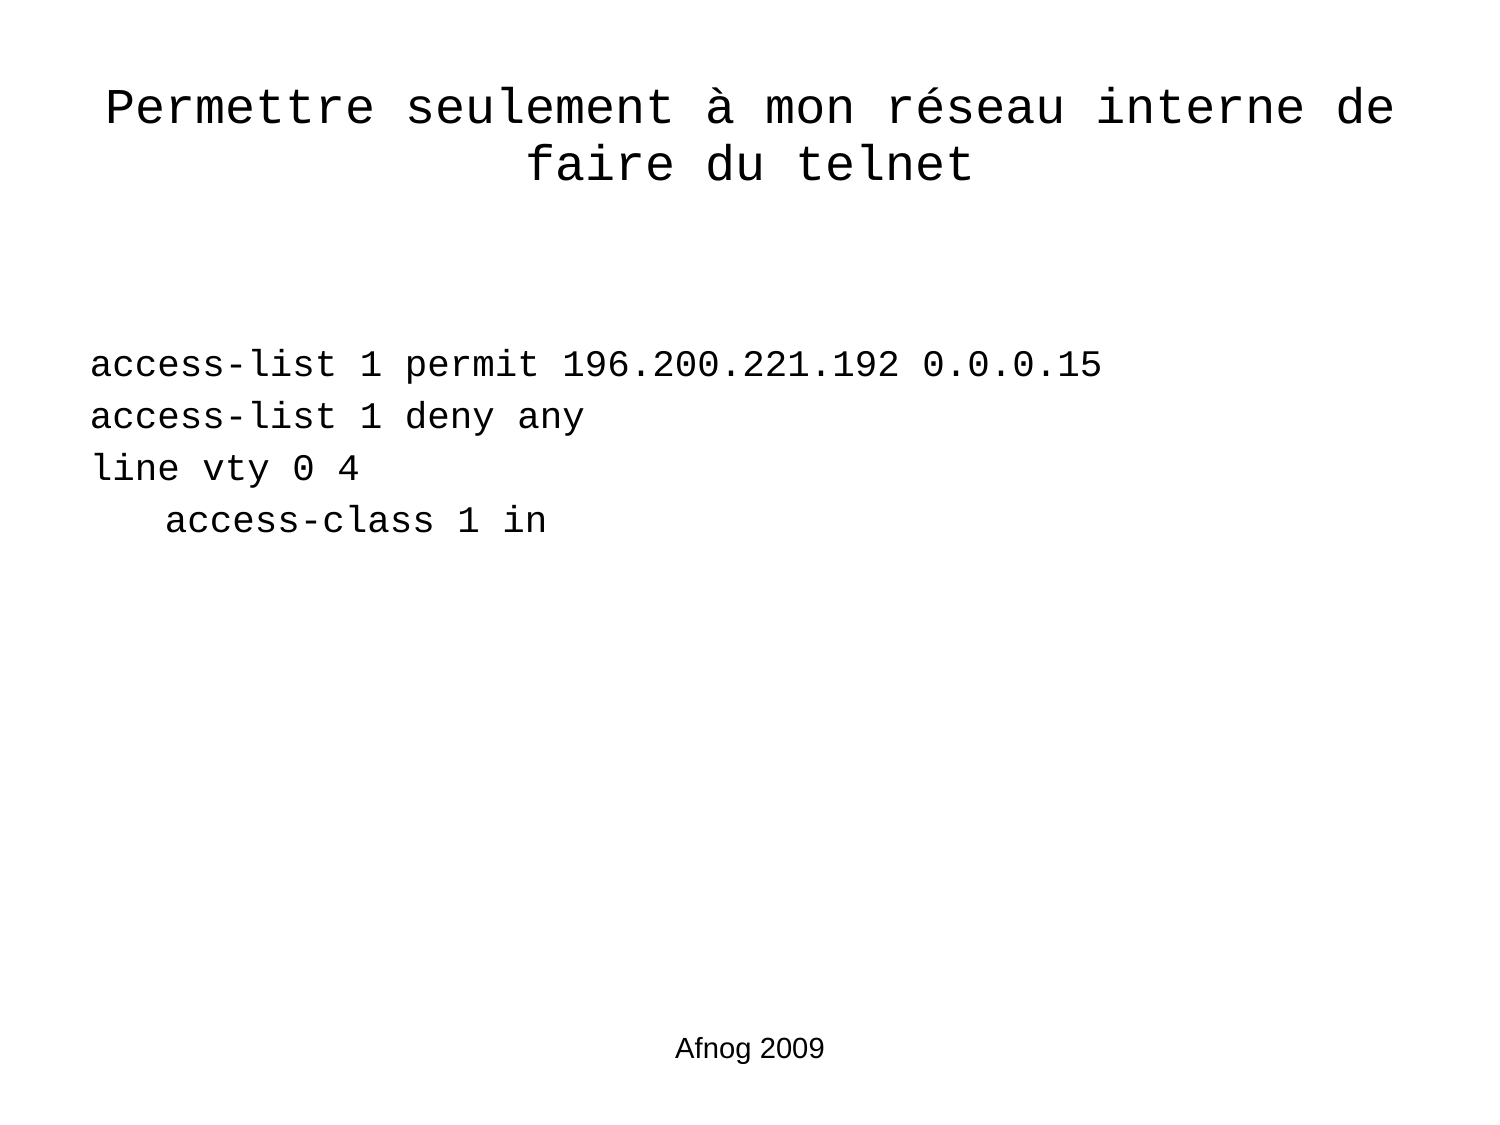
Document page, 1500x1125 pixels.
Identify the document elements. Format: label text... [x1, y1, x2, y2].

list access-list 1 permit 196.200.221.192 0.0.0.15 access-list 1 deny any line vty 0 4 access-class 1 in [75, 262, 1426, 1006]
title Permettre seulement à mon réseau interne de faire du telnet [75, 45, 1426, 233]
